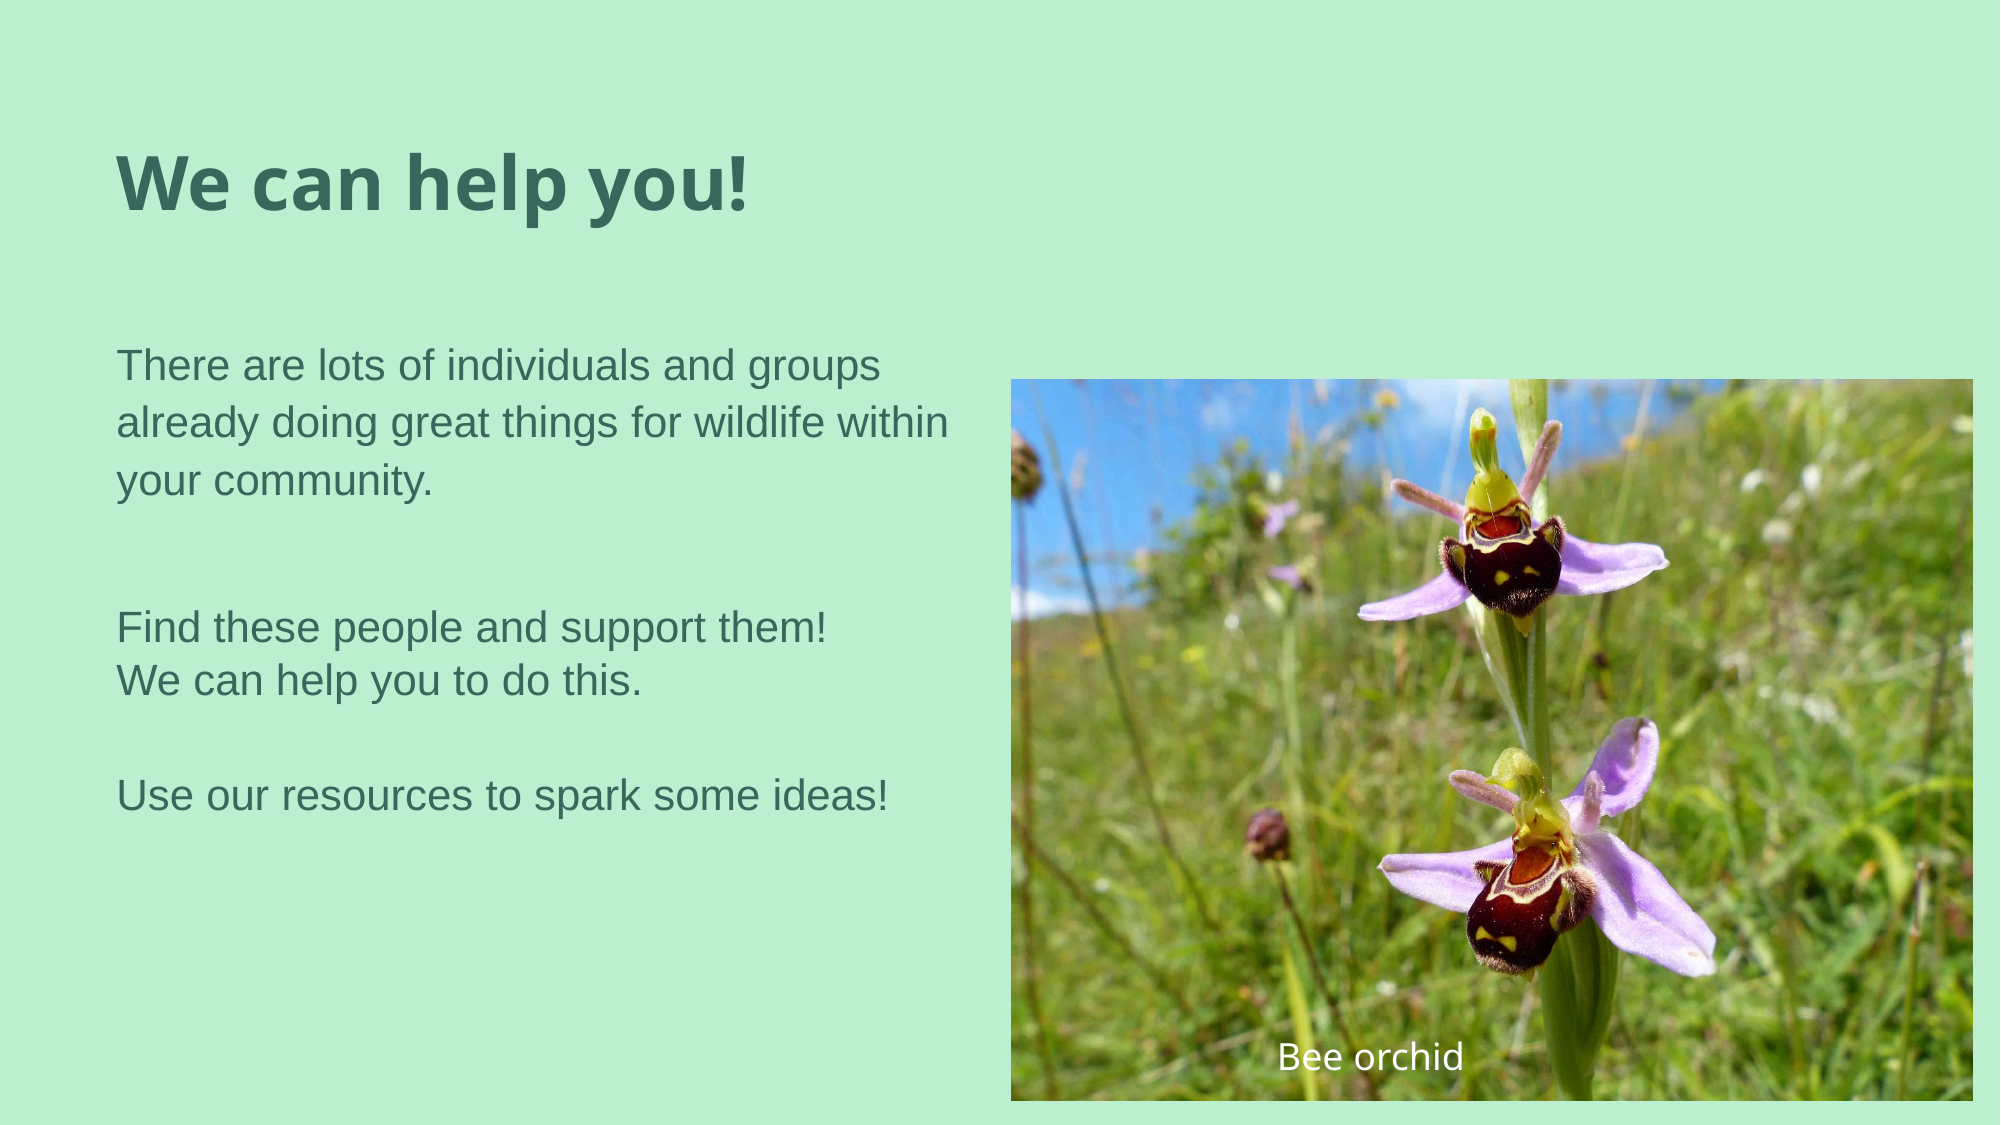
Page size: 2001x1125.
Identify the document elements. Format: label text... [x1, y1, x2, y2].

picture [1011, 379, 1973, 1101]
list There are lots of individuals and groups already doing great things for wildlife within your community. [101, 323, 1012, 521]
text_box Bee orchid [1261, 1025, 1467, 1086]
title We can help you! [101, 111, 839, 261]
text_box Find these people and support them! We can help you to do this. Use our resources to spark some ideas! [101, 591, 1012, 875]
